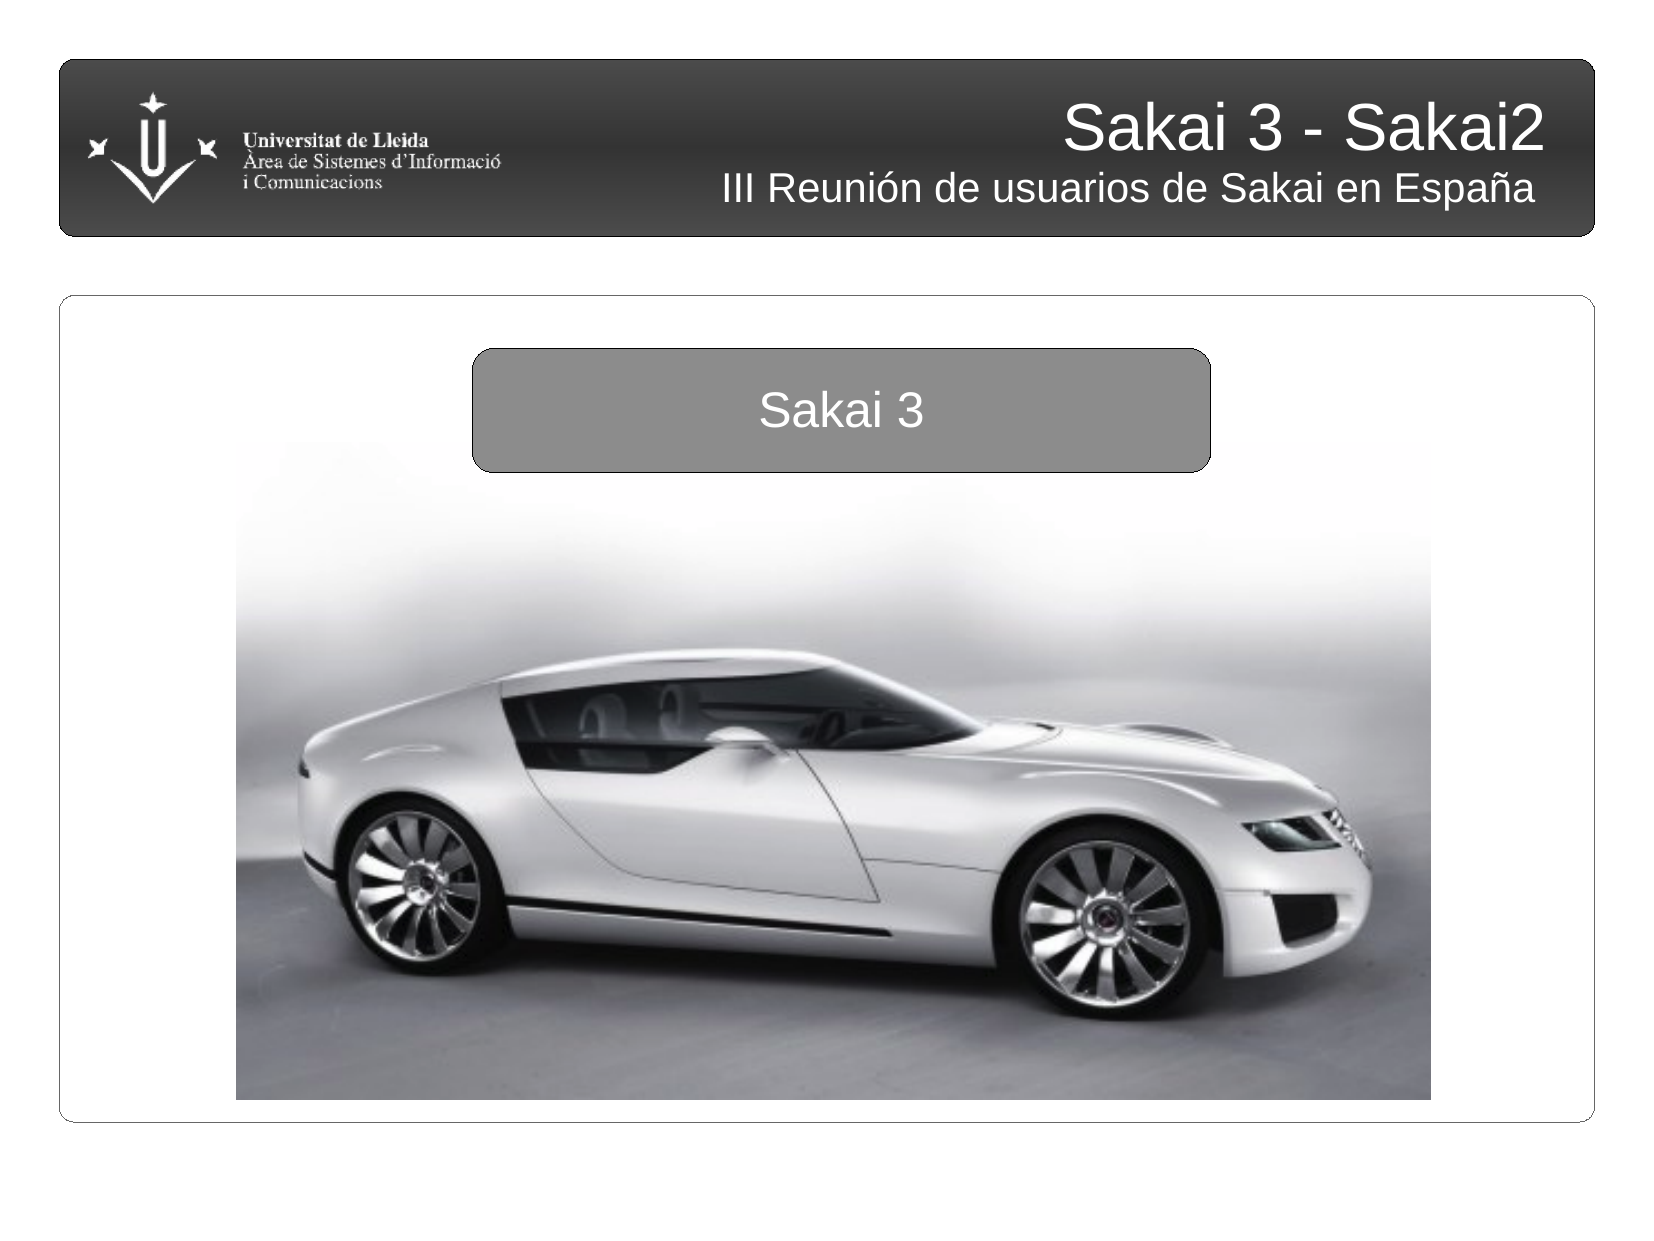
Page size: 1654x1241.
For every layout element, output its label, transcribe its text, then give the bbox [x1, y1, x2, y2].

title Sakai 3 - Sakai2 III Reunión de usuarios de Sakai en España [501, 76, 1548, 225]
picture [236, 442, 1431, 1100]
text_box Sakai 3 [472, 348, 1211, 473]
picture [64, 75, 530, 225]
